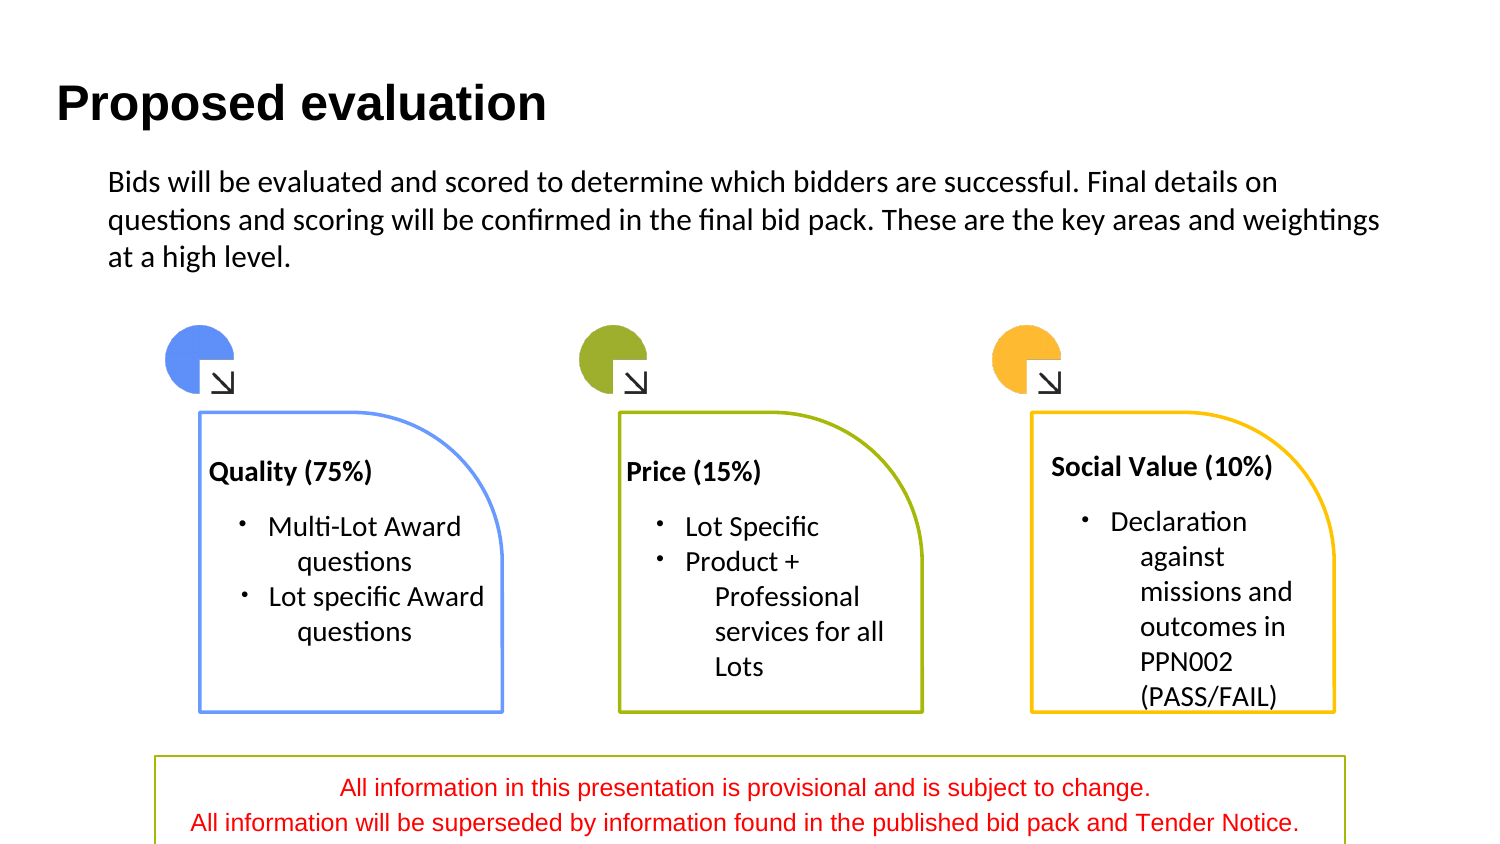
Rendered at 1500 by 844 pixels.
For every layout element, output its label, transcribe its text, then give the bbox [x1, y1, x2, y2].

title Proposed evaluation [56, 70, 1299, 172]
title Price (15%) Lot Specific Product + Professional services for all Lots [626, 452, 932, 674]
title Social Value (10%) Declaration against missions and outcomes in PPN002 (PASS/FAIL) [1051, 447, 1314, 669]
text_box Bids will be evaluated and scored to determine which bidders are successful. Final details on questions and scoring will be confirmed in the final bid pack. These are the key areas and weightings at a high level. [92, 146, 1408, 291]
title Quality (75%) Multi-Lot Award questions Lot specific Award questions [208, 452, 498, 674]
text_box All information in this presentation is provisional and is subject to change. All information will be superseded by information found in the published bid pack and Tender Notice. [155, 755, 1346, 844]
